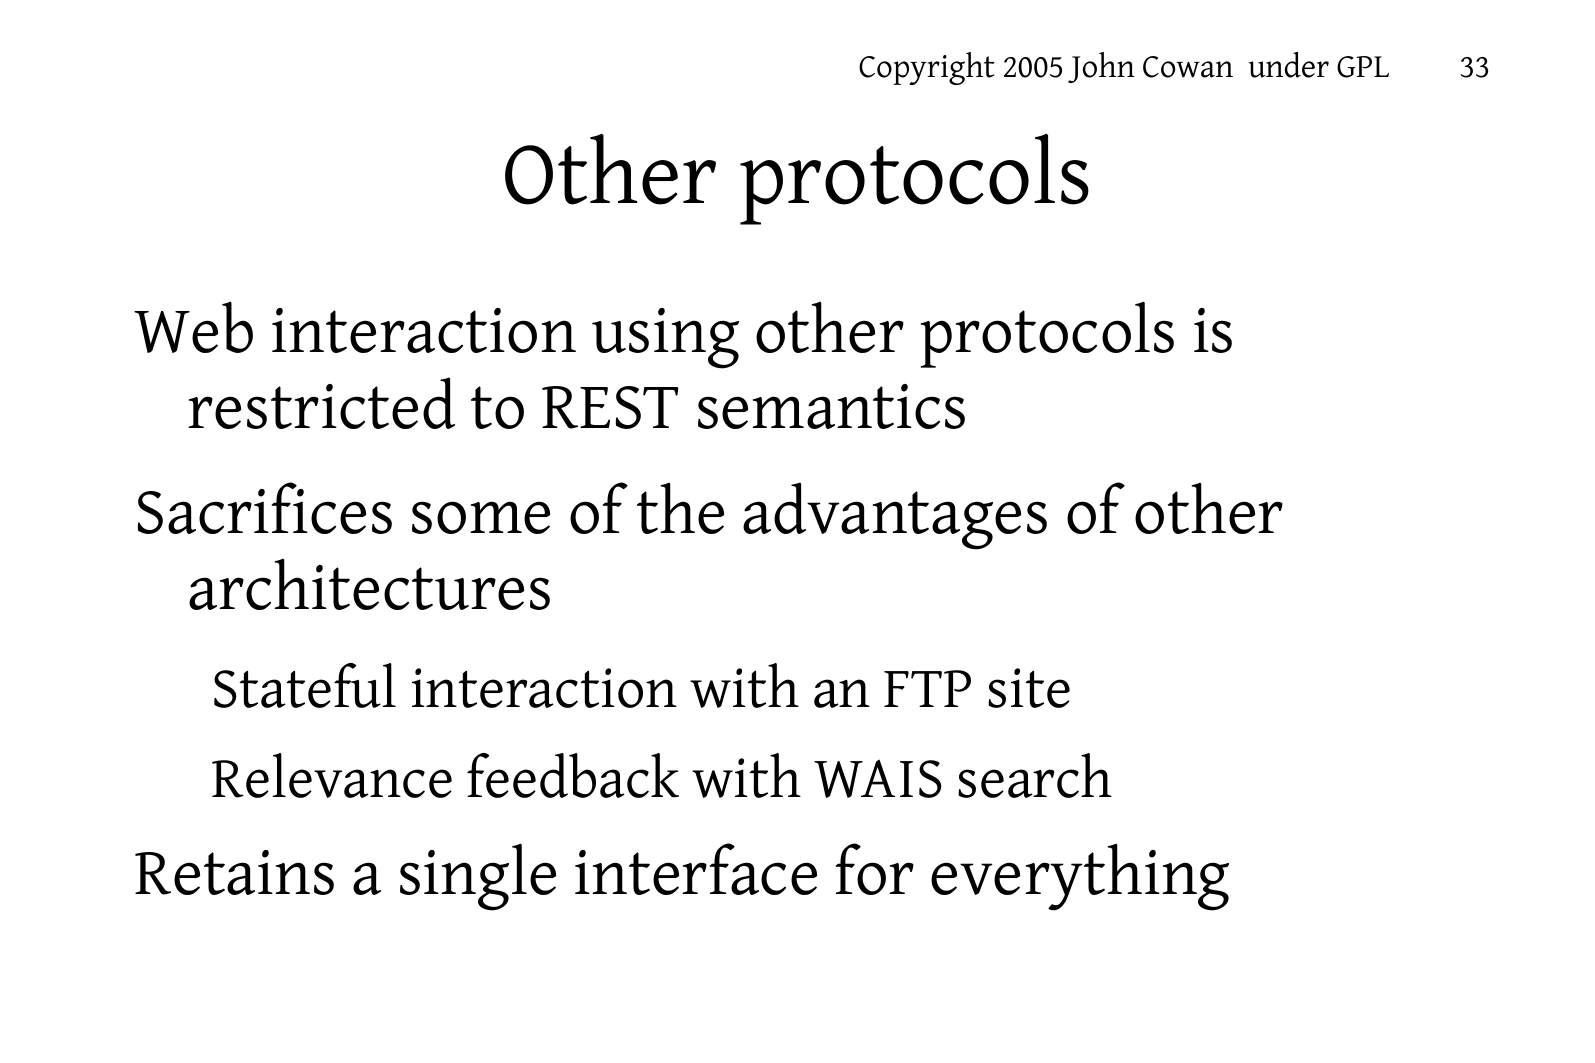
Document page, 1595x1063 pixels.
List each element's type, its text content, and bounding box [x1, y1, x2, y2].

list Web interaction using other protocols is restricted to REST semantics Sacrifices some of the advantages of other architectures Stateful interaction with an FTP site Relevance feedback with WAIS search Retains a single interface for everything [117, 295, 1479, 1057]
title Other protocols [117, 88, 1479, 266]
